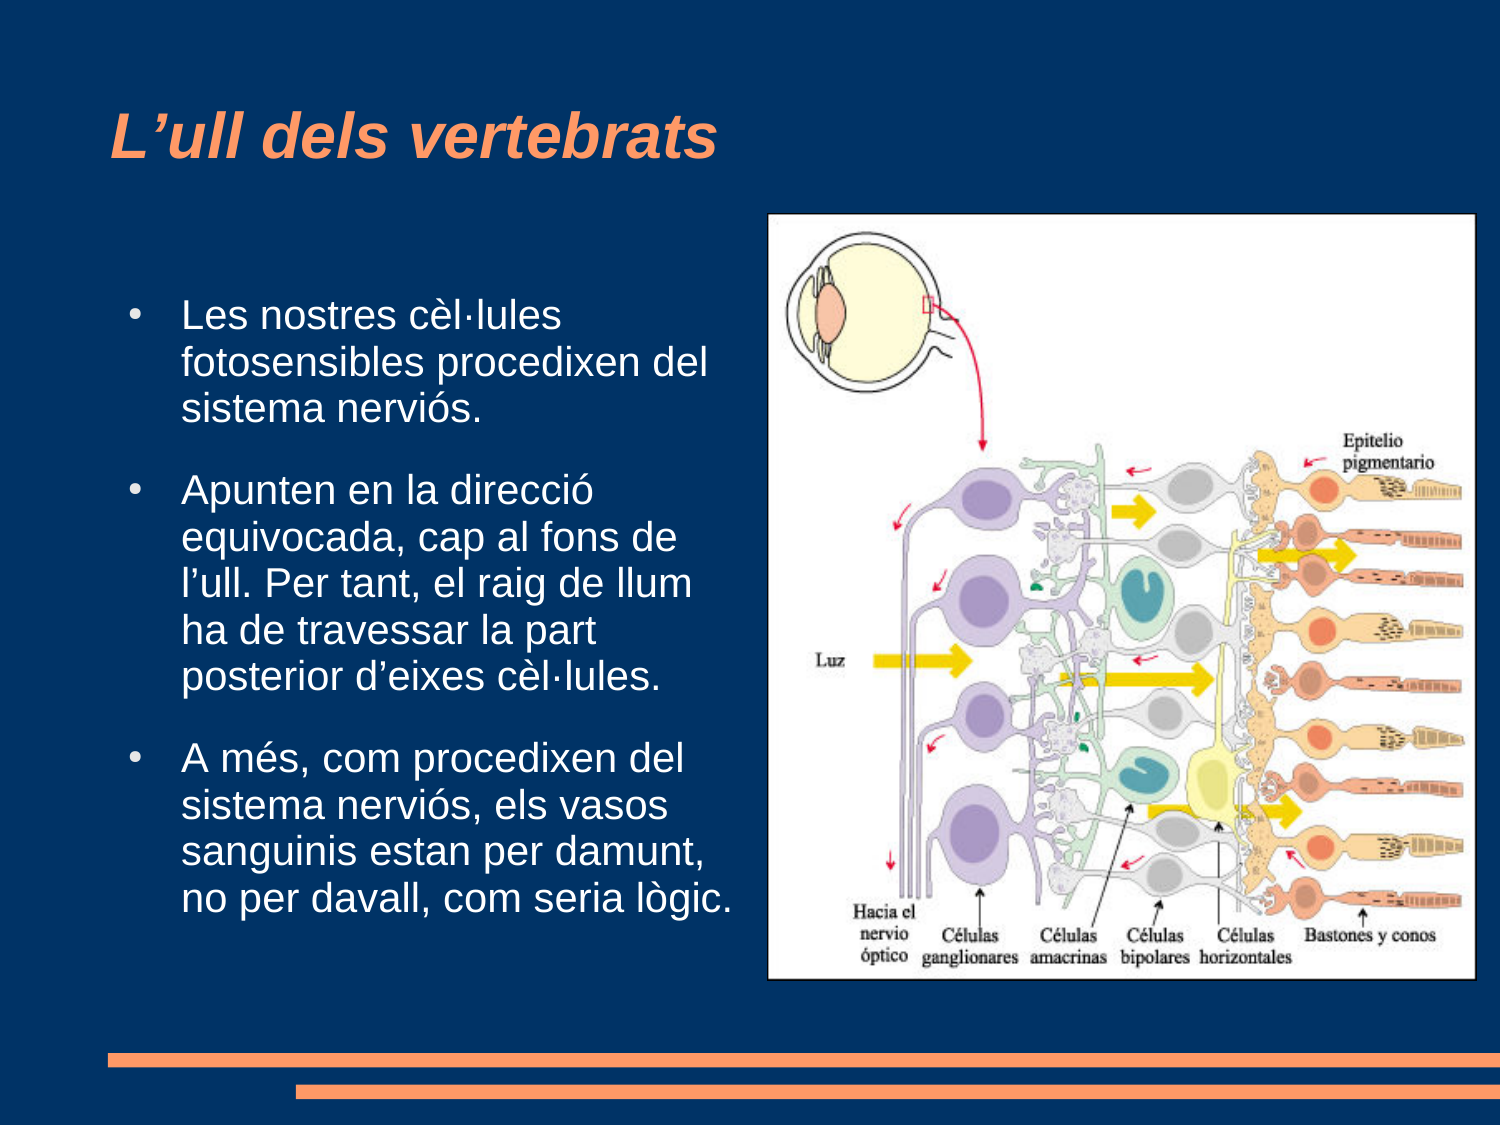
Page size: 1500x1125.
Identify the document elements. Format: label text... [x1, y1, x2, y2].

title L’ull dels vertebrats [110, 41, 1392, 230]
picture [767, 213, 1477, 981]
list Les nostres cèl·lules fotosensibles procedixen del sistema nerviós. Apunten en la direcció equivocada, cap al fons de l’ull. Per tant, el raig de llum ha de travessar la part posterior d’eixes cèl·lules. A més, com procedixen del sistema nerviós, els vasos sanguinis estan per damunt, no per davall, com seria lògic. [110, 292, 748, 1027]
